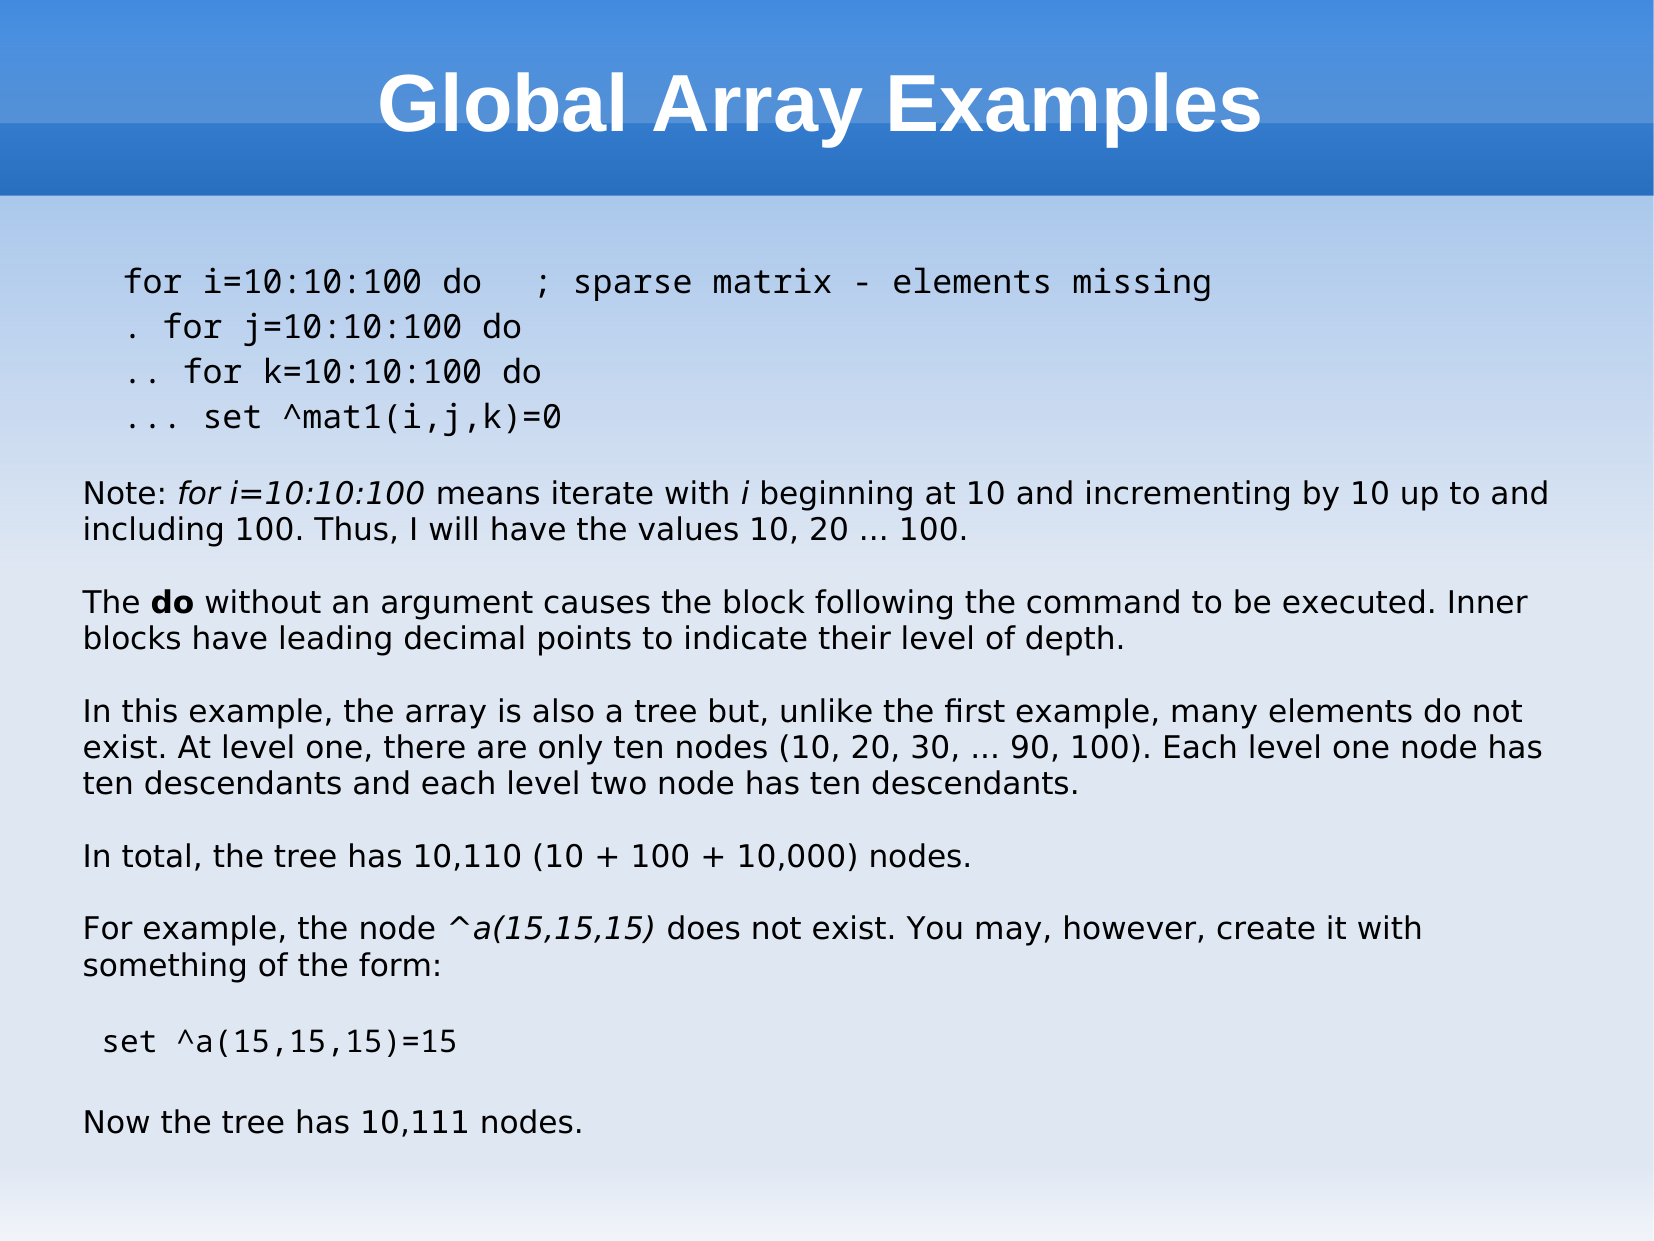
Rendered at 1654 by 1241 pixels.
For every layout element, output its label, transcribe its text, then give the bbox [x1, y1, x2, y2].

subtitle for i=10:10:100 do ; sparse matrix - elements missing . for j=10:10:100 do .. for k=10:10:100 do ... set ^mat1(i,j,k)=0 Note: for i=10:10:100 means iterate with i beginning at 10 and incrementing by 10 up to and including 100. Thus, I will have the values 10, 20 ... 100. The do without an argument causes the block following the command to be executed. Inner blocks have leading decimal points to indicate their level of depth. In this example, the array is also a tree but, unlike the first example, many elements do not exist. At level one, there are only ten nodes (10, 20, 30, ... 90, 100). Each level one node has ten descendants and each level two node has ten descendants. In total, the tree has 10,110 (10 + 100 + 10,000) nodes. For example, the node ^a(15,15,15) does not exist. You may, however, create it with something of the form: set ^a(15,15,15)=15 Now the tree has 10,111 nodes. [82, 276, 1571, 1123]
picture [0, 0, 1654, 1241]
title Global Array Examples [76, 0, 1565, 208]
